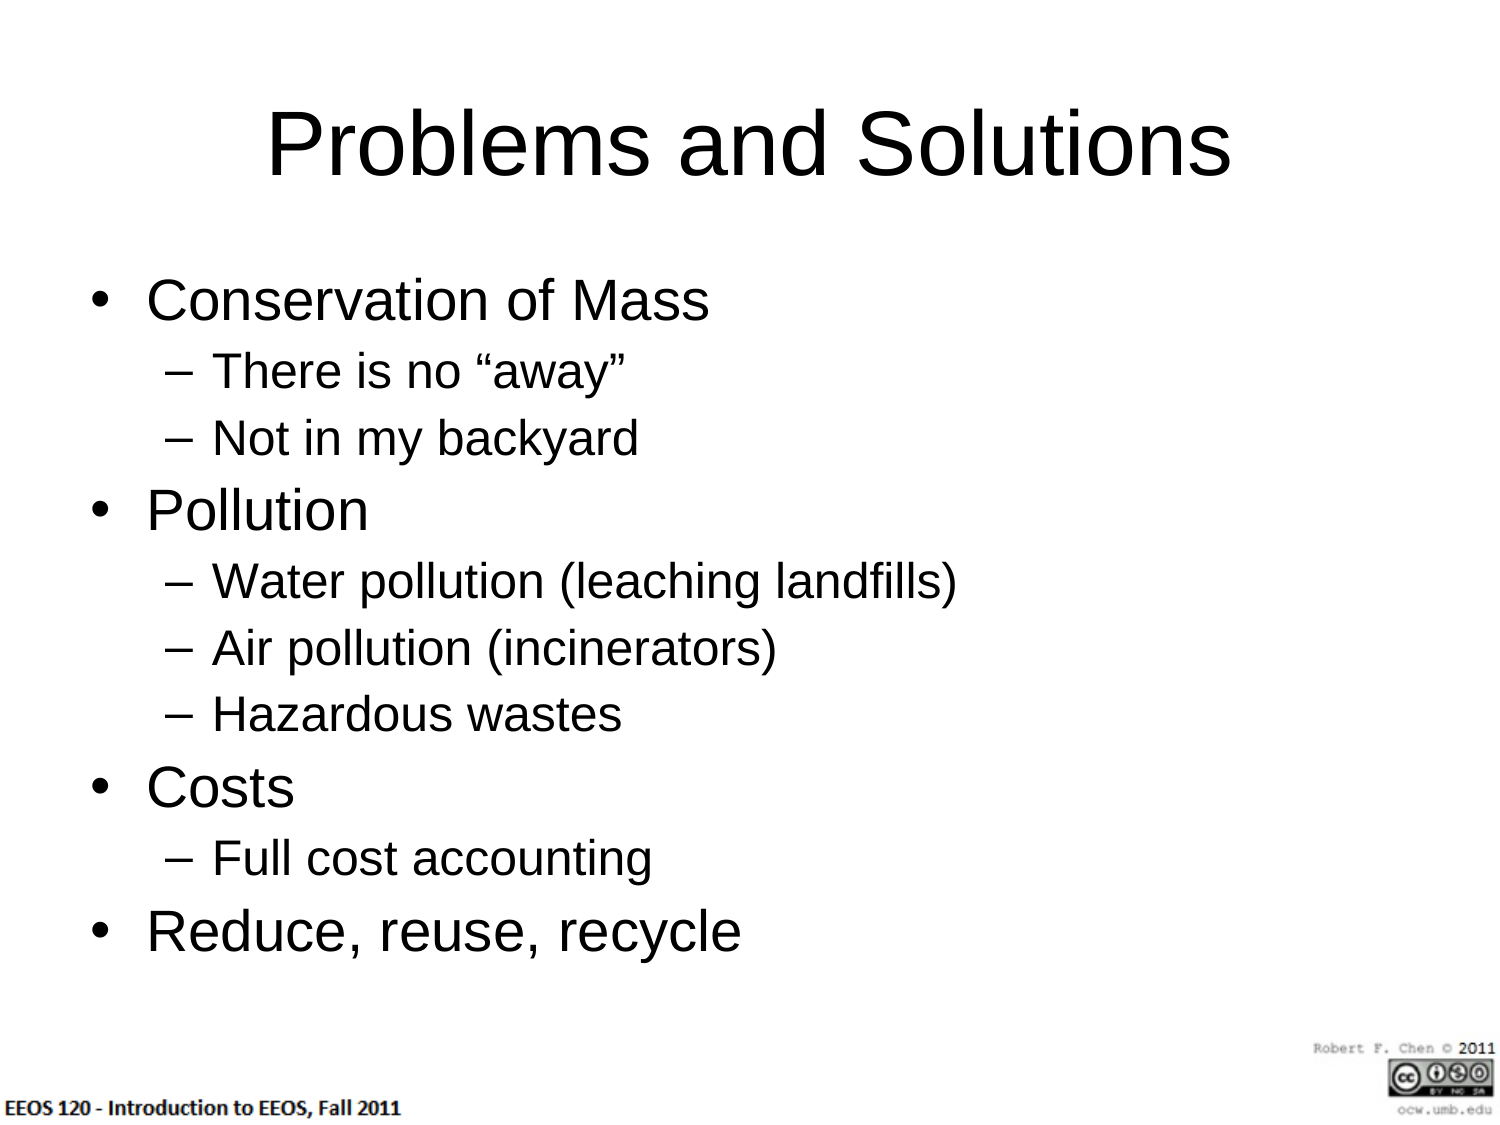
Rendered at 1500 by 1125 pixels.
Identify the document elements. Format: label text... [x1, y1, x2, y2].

list Conservation of Mass There is no “away” Not in my backyard Pollution Water pollution (leaching landfills) Air pollution (incinerators) Hazardous wastes Costs Full cost accounting Reduce, reuse, recycle [75, 262, 1426, 1051]
picture [0, 1090, 406, 1125]
picture [1306, 1032, 1500, 1125]
title Problems and Solutions [75, 45, 1426, 233]
